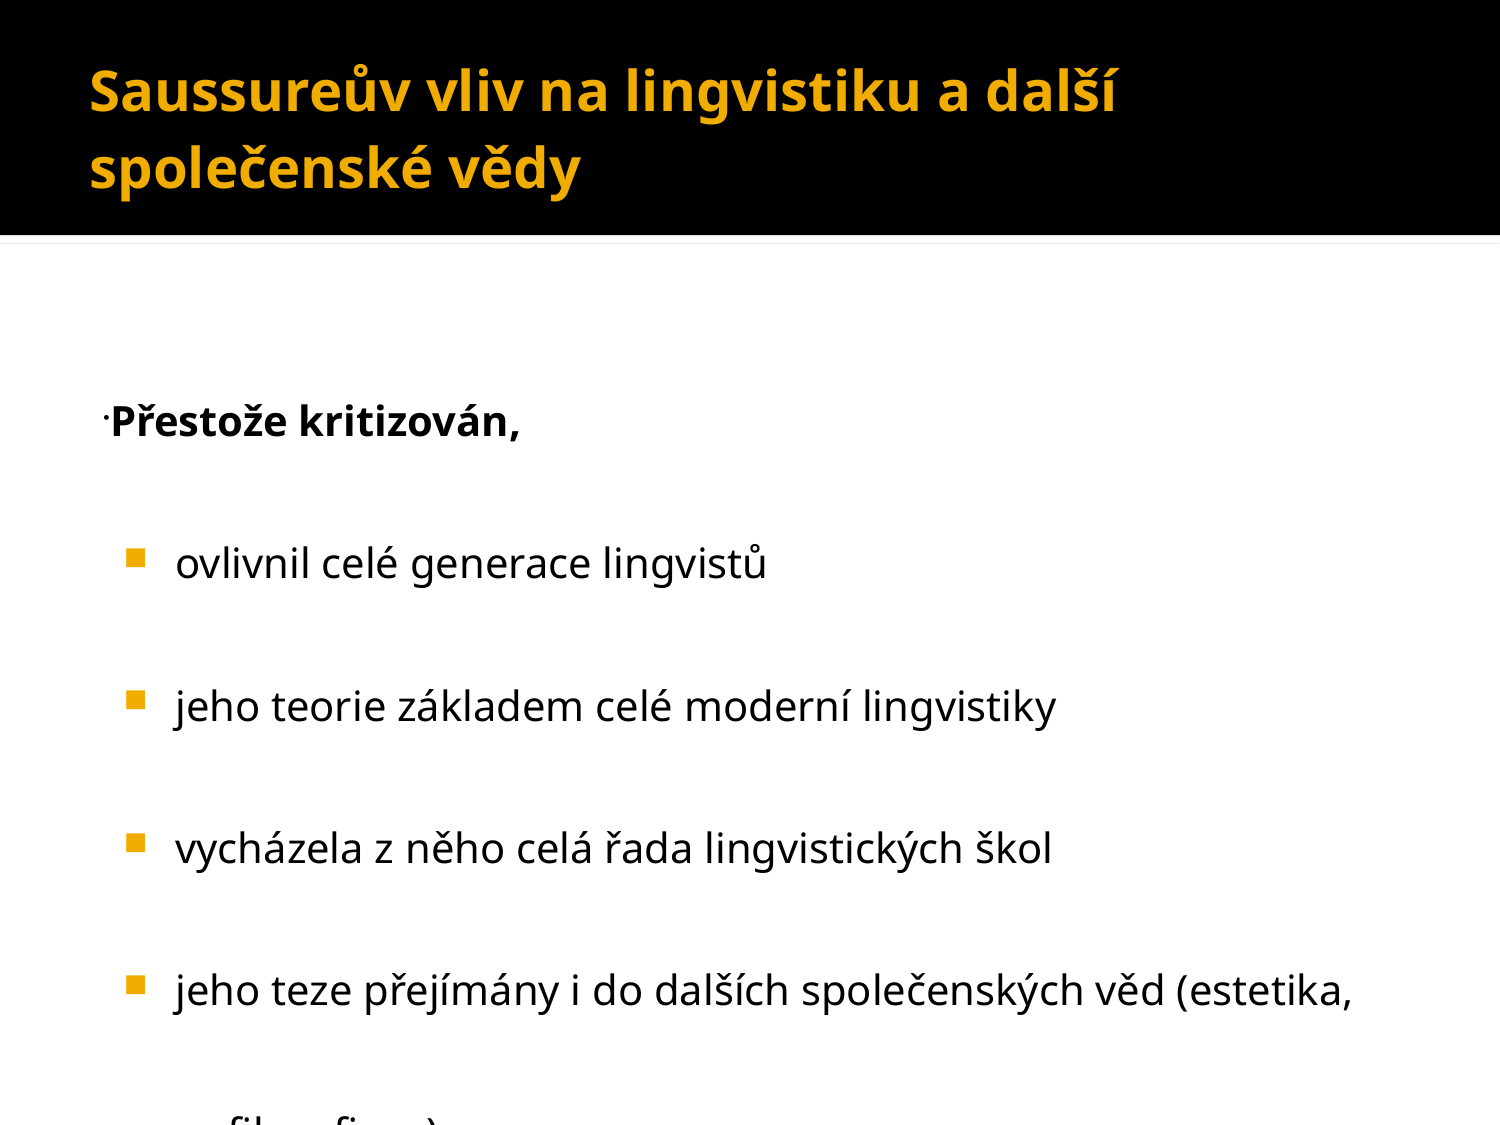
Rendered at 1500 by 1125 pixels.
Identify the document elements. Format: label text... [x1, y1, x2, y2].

list Přestože kritizován, ovlivnil celé generace lingvistů jeho teorie základem celé moderní lingvistiky vycházela z něho celá řada lingvistických škol jeho teze přejímány i do dalších společenských věd (estetika, filozofie,…) [75, 291, 1426, 868]
title Saussureův vliv na lingvistiku a další společenské vědy [75, 93, 1426, 163]
